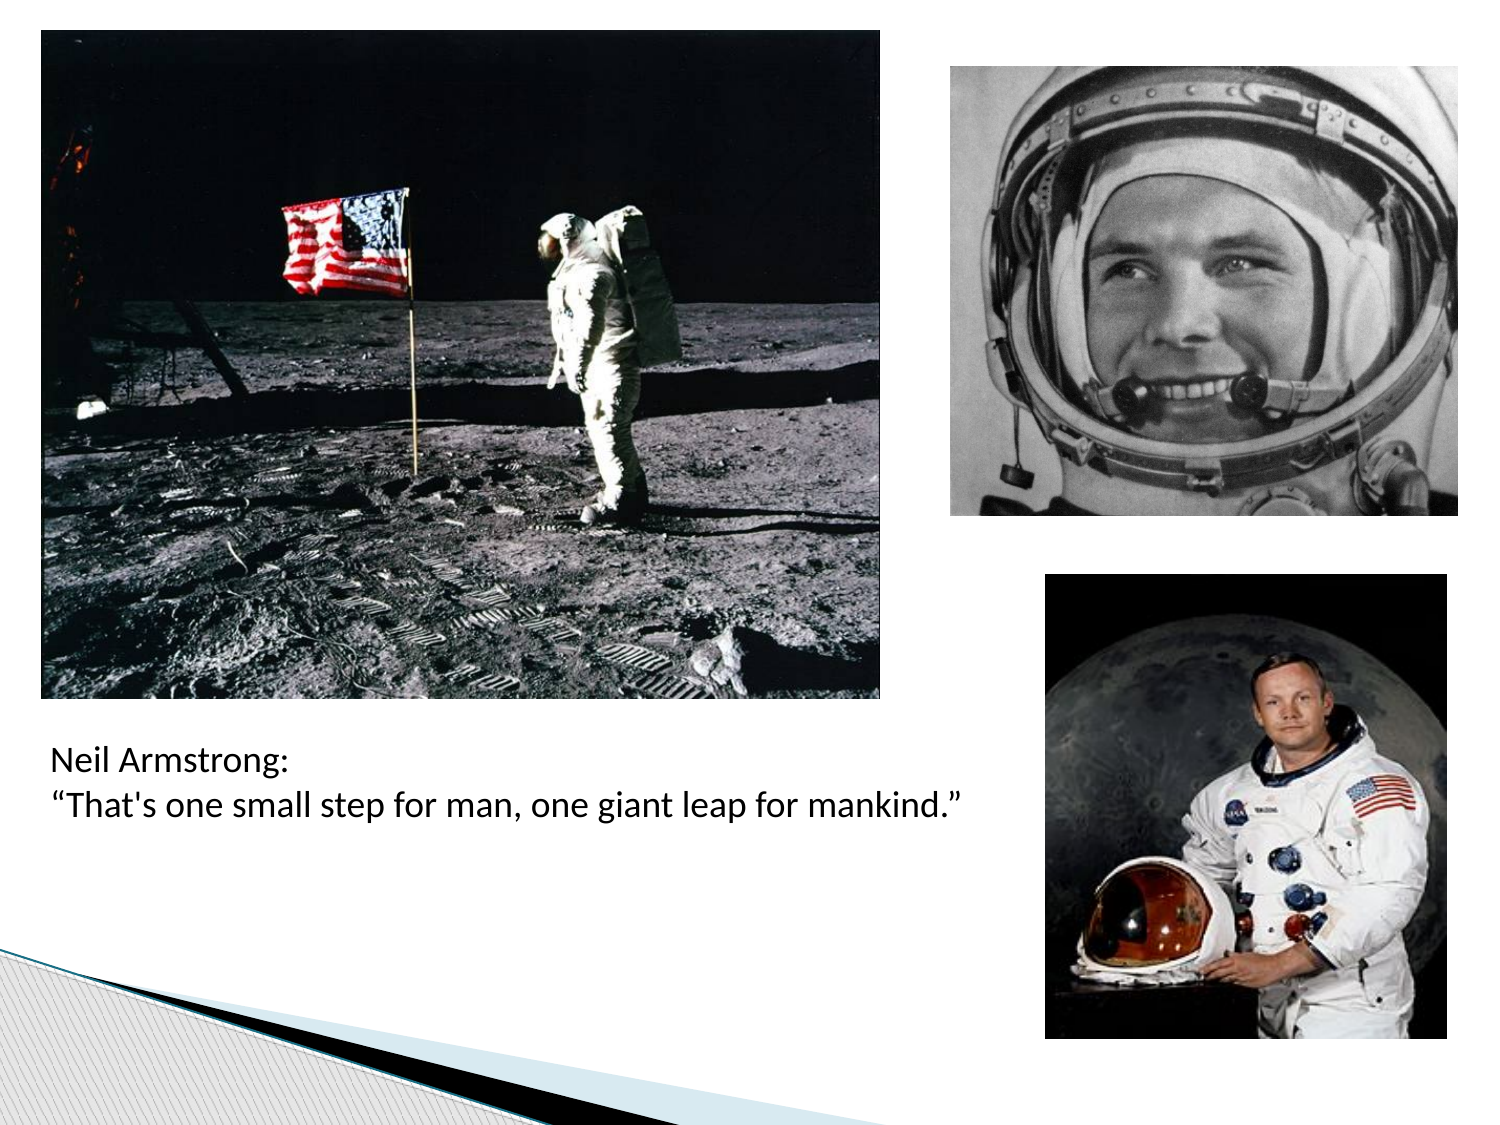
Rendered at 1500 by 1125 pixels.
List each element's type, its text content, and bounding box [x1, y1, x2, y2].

picture [1045, 574, 1447, 1039]
picture [41, 30, 880, 699]
text_box Neil Armstrong: “That's one small step for man, one giant leap for mankind.” [35, 727, 979, 833]
picture [950, 66, 1458, 516]
